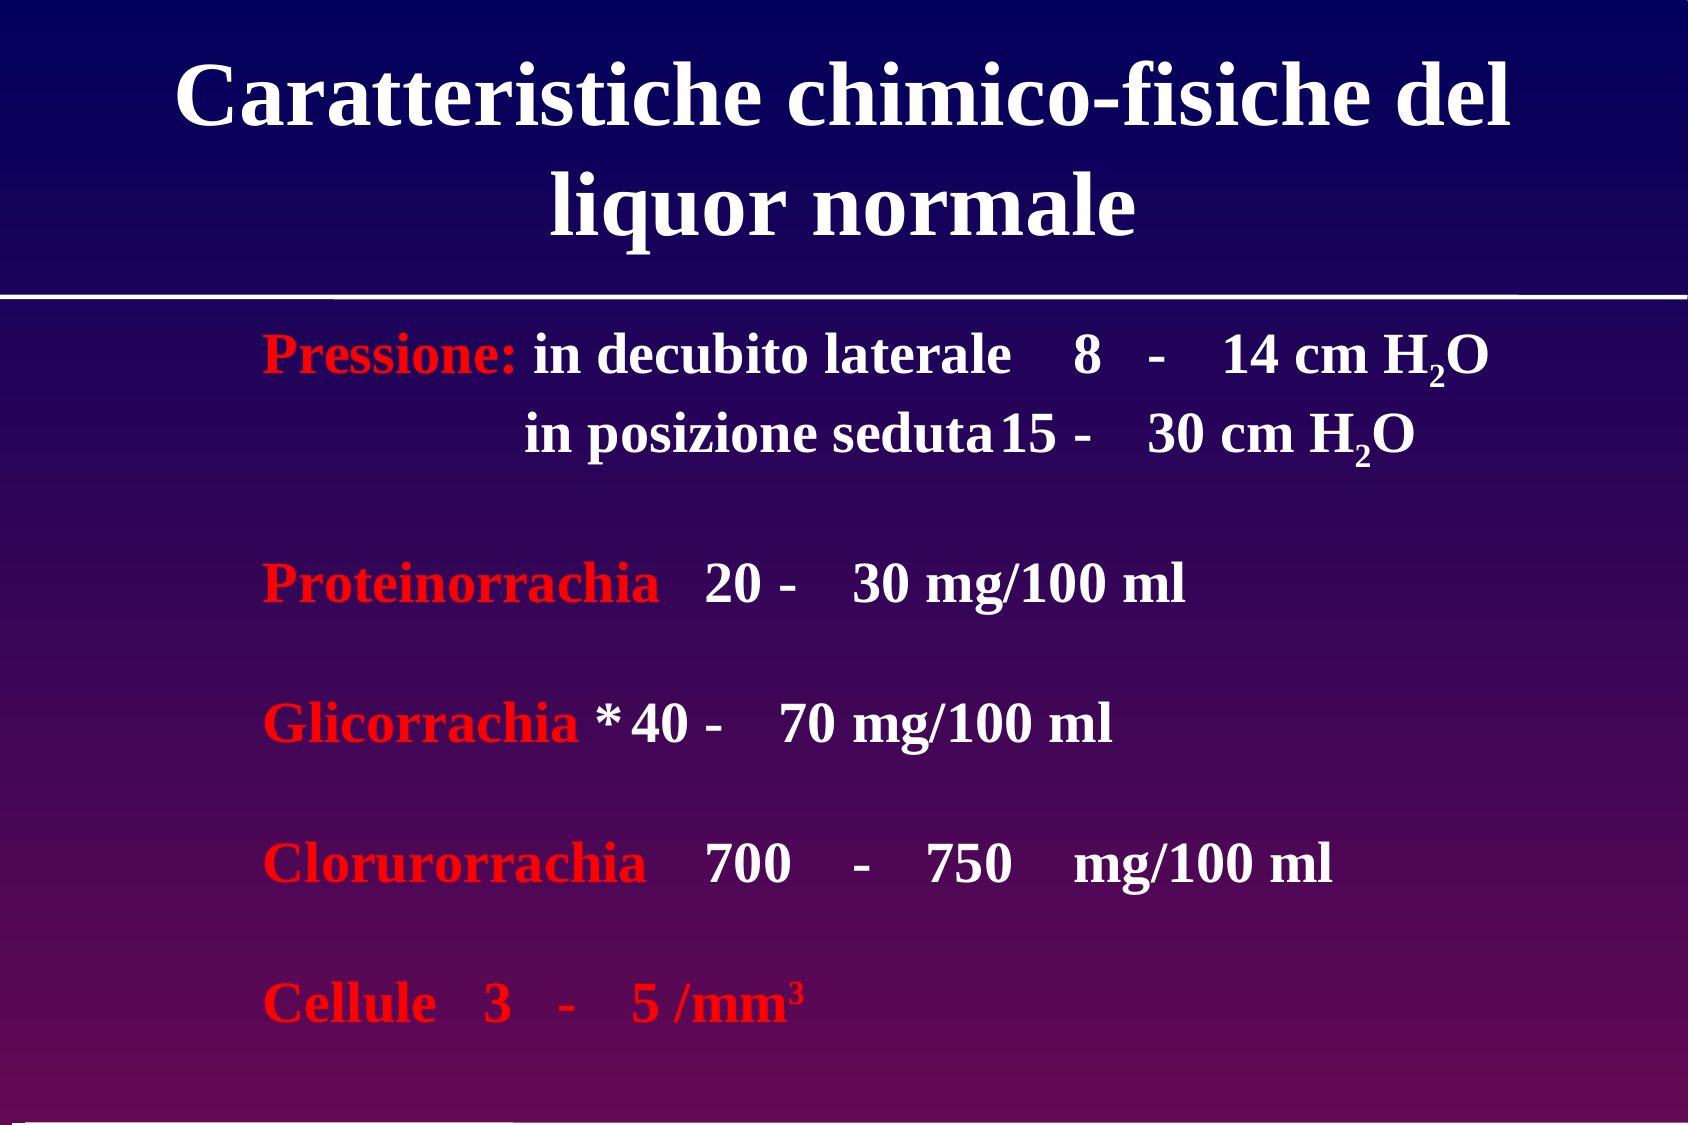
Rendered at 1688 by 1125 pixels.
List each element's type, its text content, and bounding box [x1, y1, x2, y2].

text_box Pressione: in decubito laterale 8 - 14 cm H2O in posizione seduta 15 - 30 cm H2O Proteinorrachia 20 - 30 mg/100 ml Glicorrachia * 40 - 70 mg/100 ml Clorurorrachia 700 - 750 mg/100 ml Cellule 3 - 5 /mm3 [248, 307, 1506, 1122]
text_box Caratteristiche chimico-fisiche del liquor normale [126, 26, 1561, 262]
